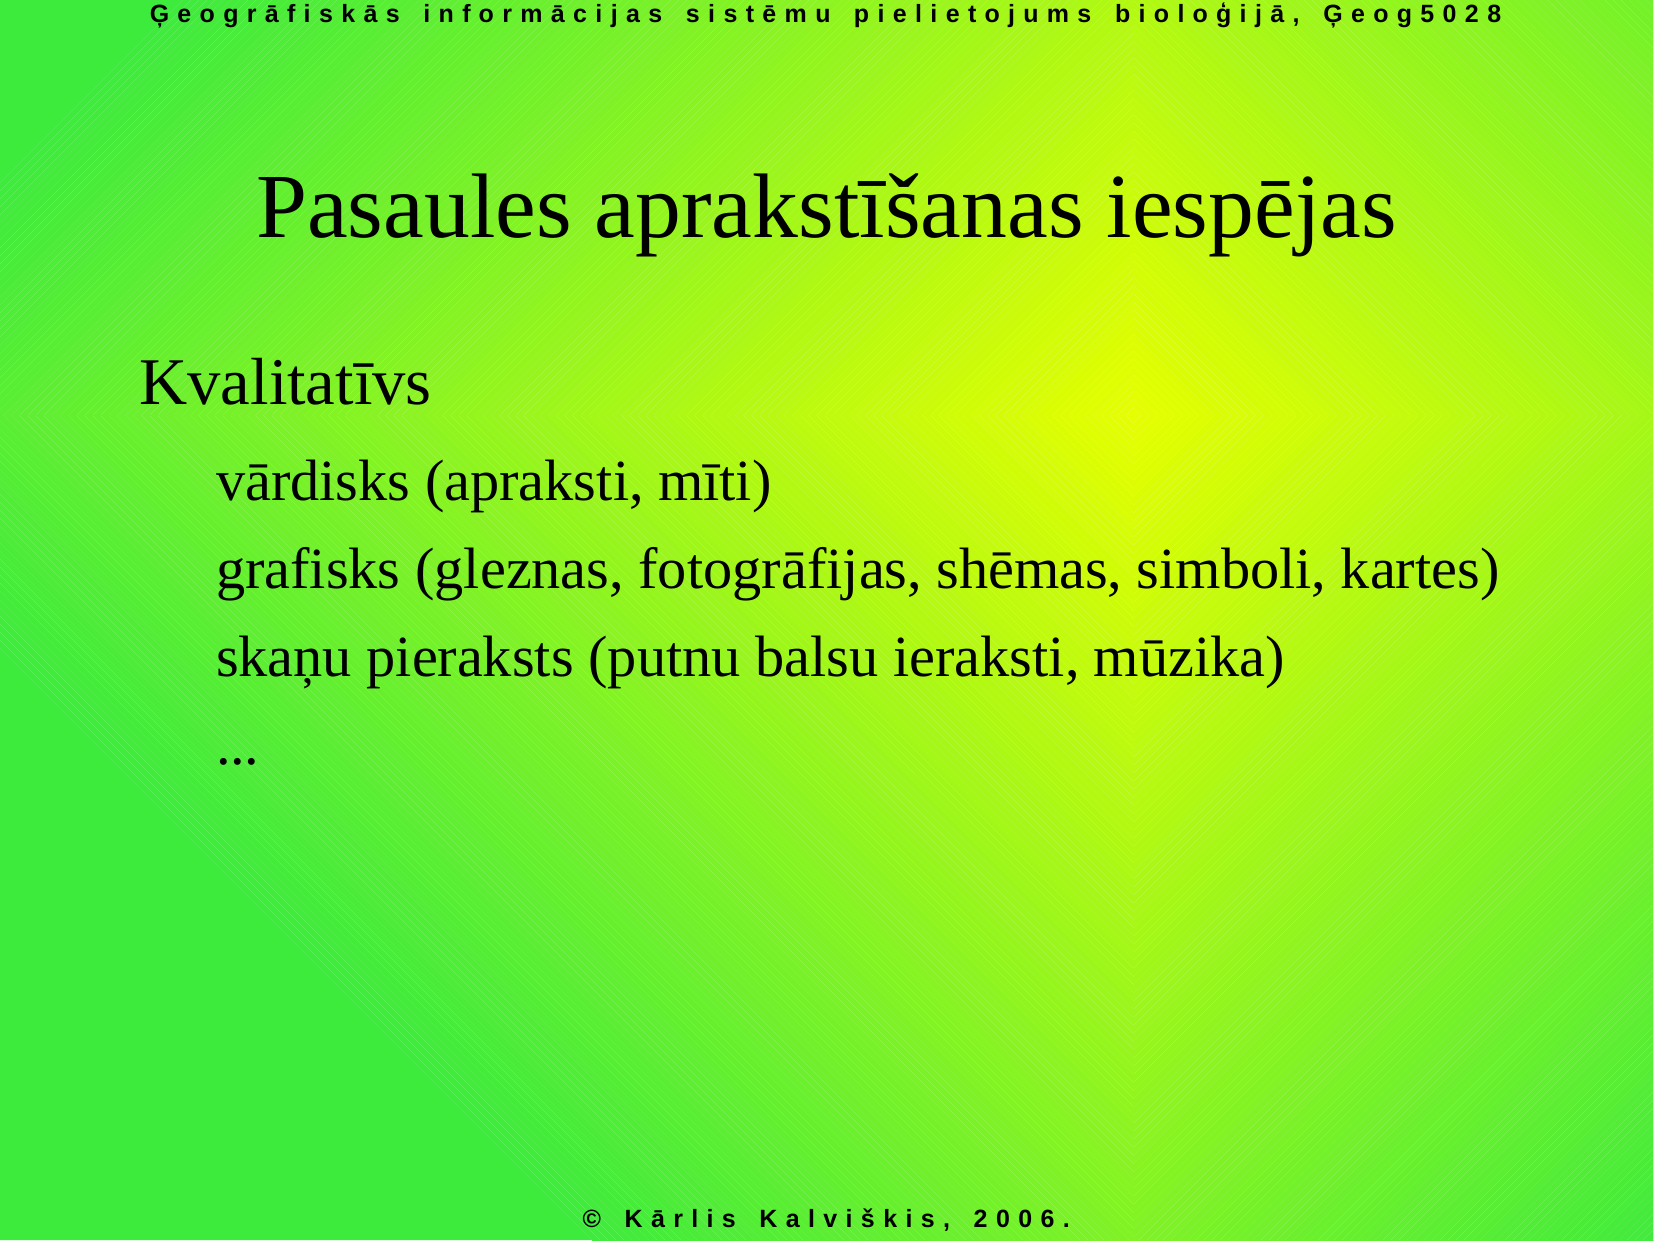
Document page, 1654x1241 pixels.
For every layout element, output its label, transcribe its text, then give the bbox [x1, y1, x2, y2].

list Kvalitatīvs vārdisks (apraksti, mīti) grafisks (gleznas, fotogrāfijas, shēmas, simboli, kartes) skaņu pieraksts (putnu balsu ieraksti, mūzika) ... [121, 344, 1534, 1127]
title Pasaules aprakstīšanas iespējas [121, 102, 1534, 311]
